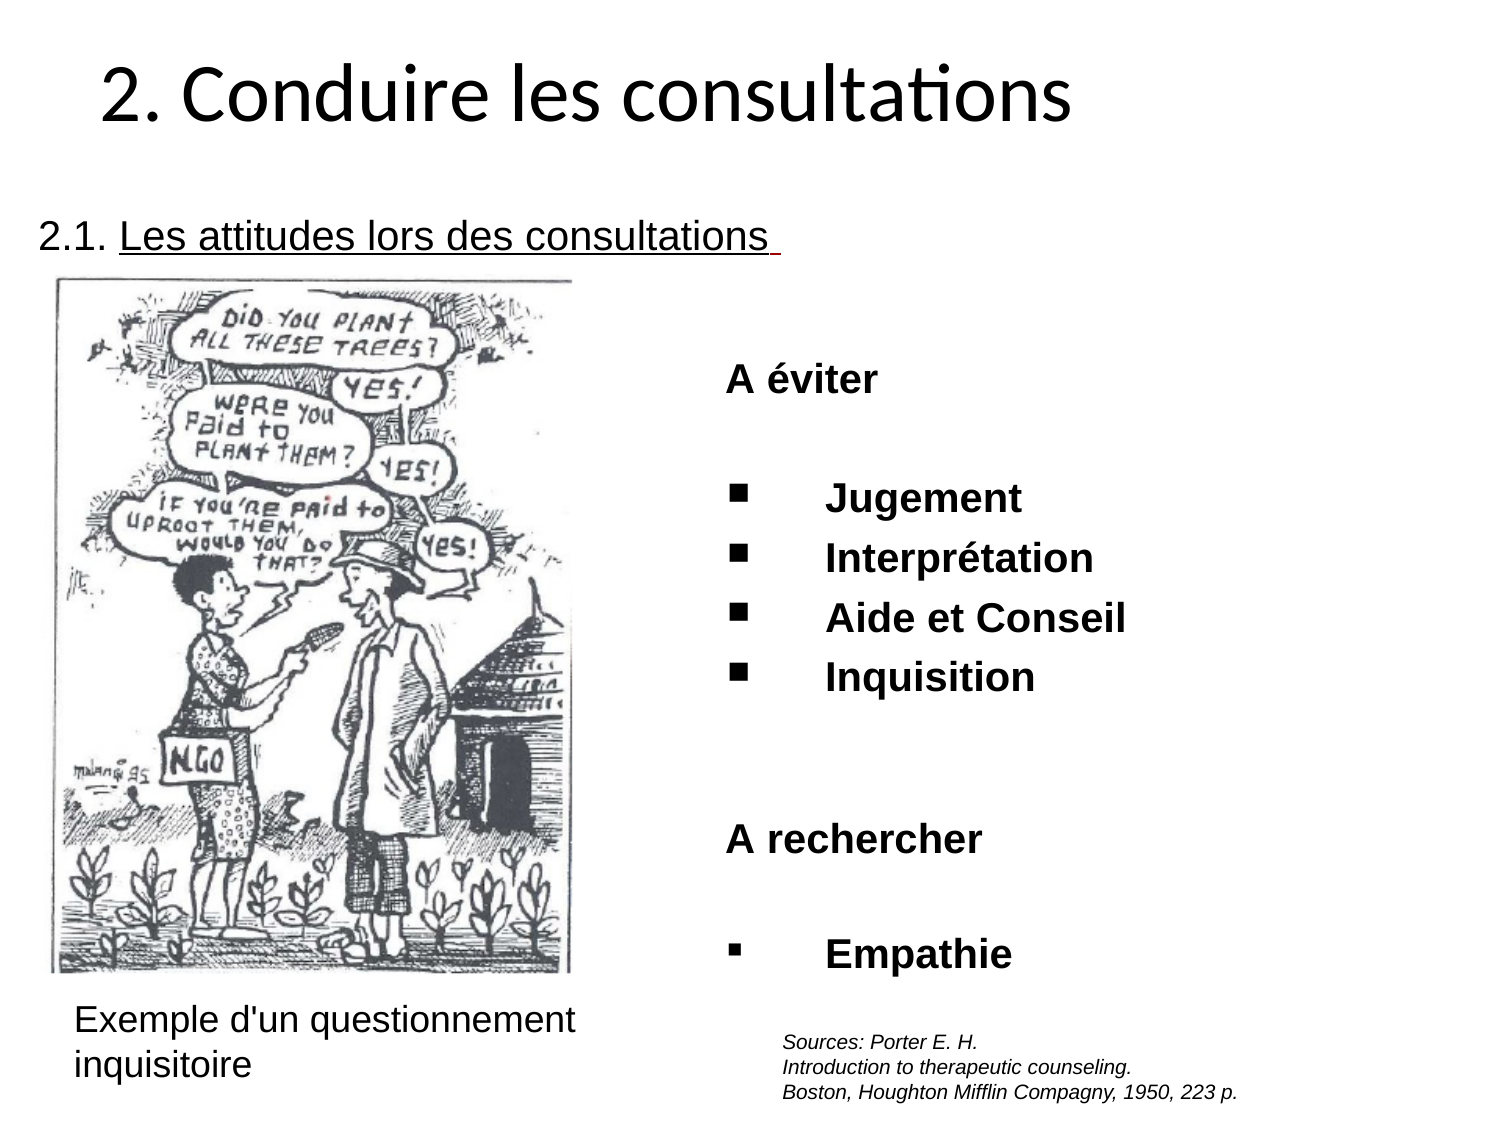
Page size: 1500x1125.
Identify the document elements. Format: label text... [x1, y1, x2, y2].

list A éviter Jugement Interprétation Aide et Conseil Inquisition A rechercher Empathie [708, 265, 1388, 979]
title 2. Conduire les consultations [29, 29, 1146, 148]
picture [39, 274, 591, 975]
text_box Sources: Porter E. H. Introduction to therapeutic counseling. Boston, Houghton Mifflin Compagny, 1950, 223 p. [768, 1021, 1282, 1111]
text_box Exemple d'un questionnement inquisitoire [59, 987, 680, 1093]
text_box 2.1. Les attitudes lors des consultations [23, 206, 1270, 268]
